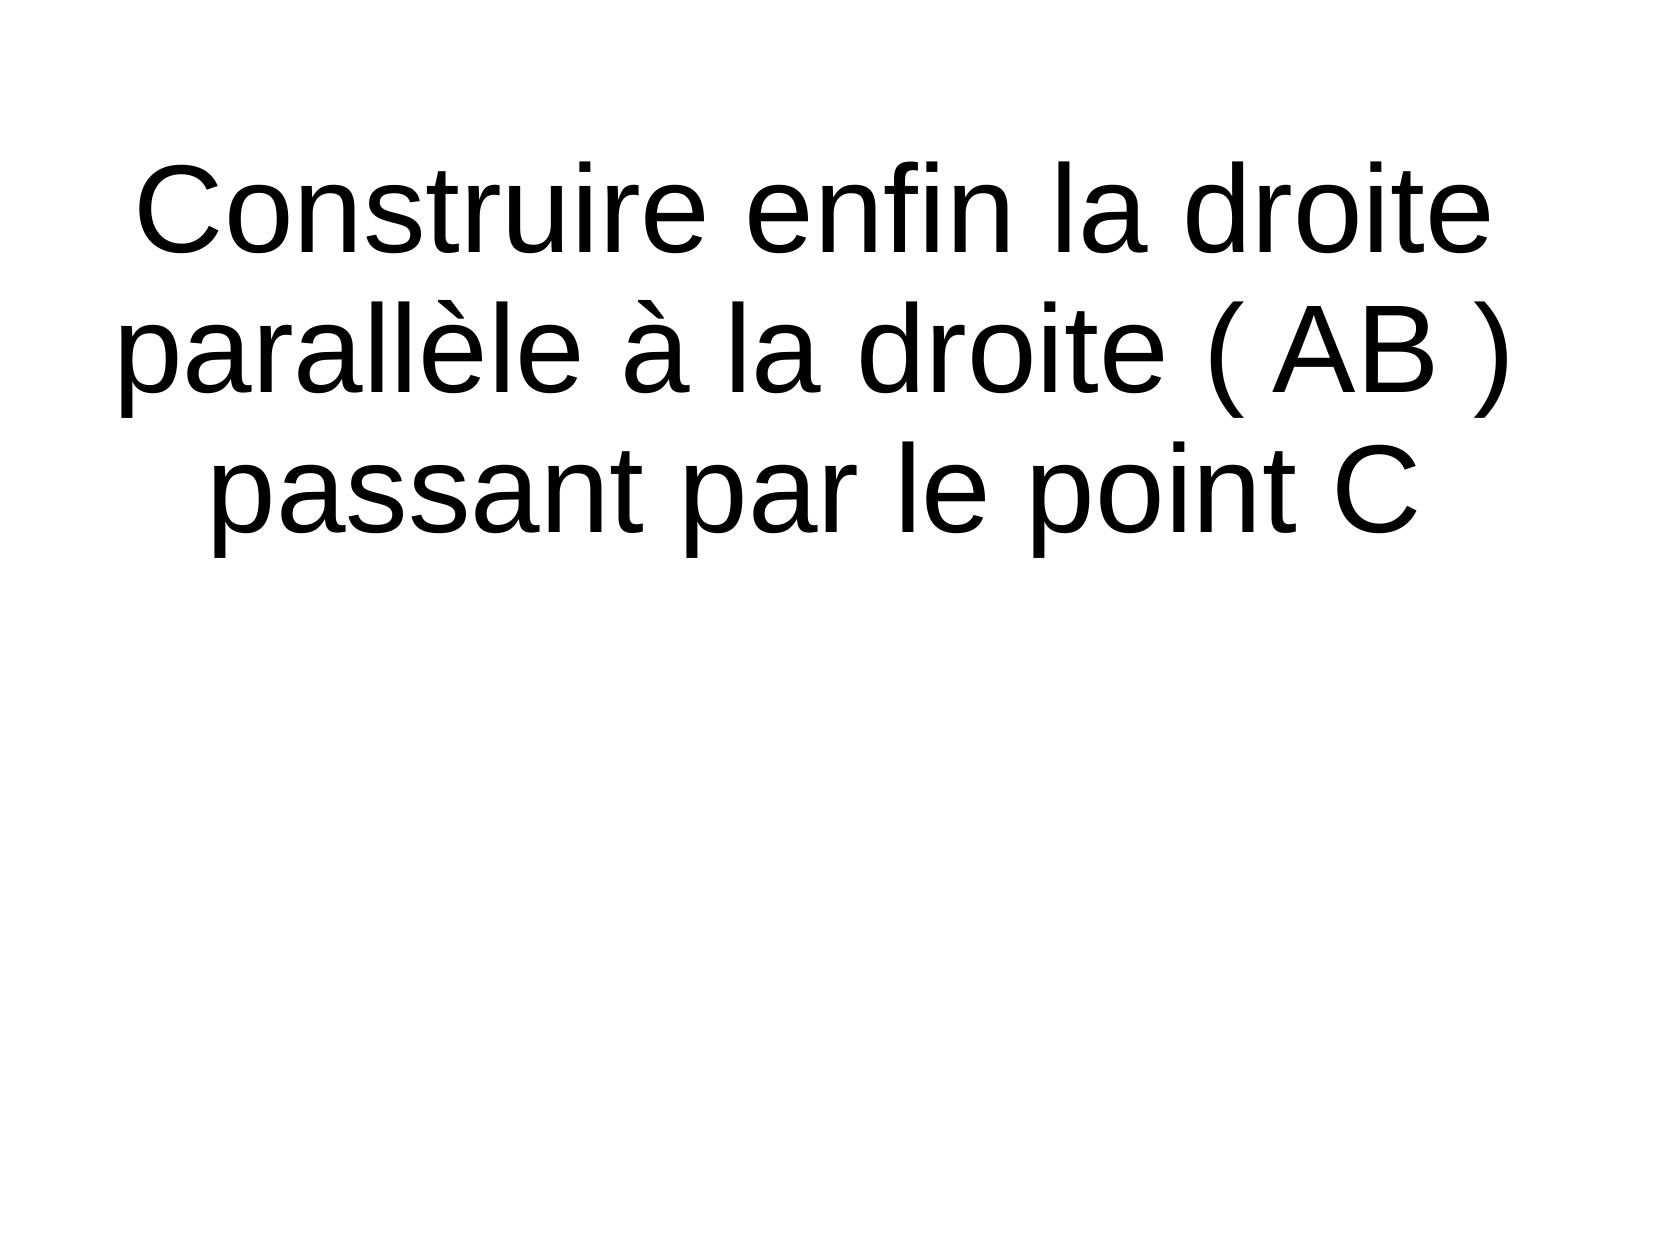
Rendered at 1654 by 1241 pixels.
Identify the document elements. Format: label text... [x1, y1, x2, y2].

subtitle Construire enfin la droite parallèle à la droite ( AB ) passant par le point C [70, 48, 1559, 650]
